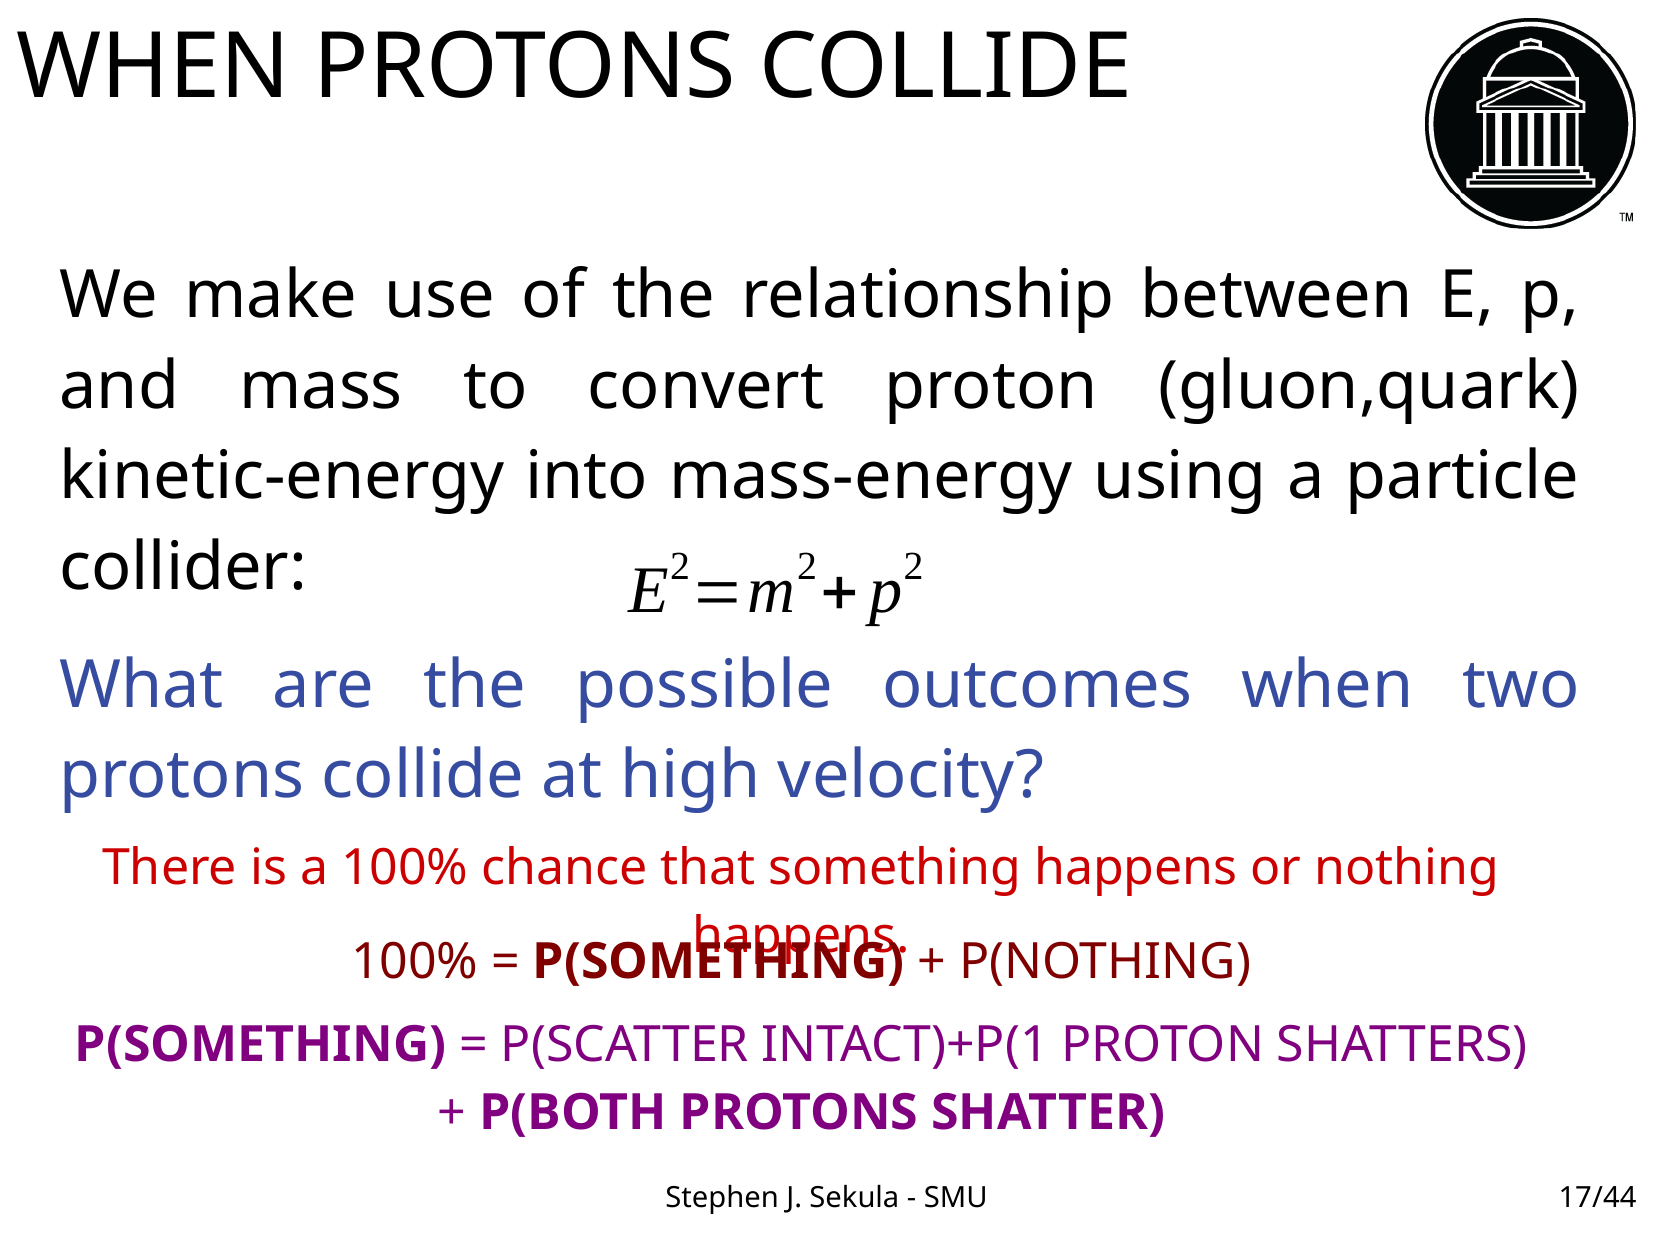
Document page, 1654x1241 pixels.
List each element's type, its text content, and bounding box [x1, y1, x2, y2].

text_box We make use of the relationship between E, p, and mass to convert proton (gluon,quark) kinetic-energy into mass-energy using a particle collider: [44, 238, 1597, 511]
text_box There is a 100% chance that something happens or nothing happens. [39, 823, 1563, 903]
title WHEN PROTONS COLLIDE [16, 0, 1415, 257]
text_box P(SOMETHING) = P(SCATTER INTACT)+P(1 PROTON SHATTERS) + P(BOTH PROTONS SHATTER) [39, 1000, 1563, 1145]
picture [1425, 18, 1636, 229]
chart [617, 544, 930, 628]
text_box What are the possible outcomes when two protons collide at high velocity? [44, 628, 1597, 815]
text_box 100% = P(SOMETHING) + P(NOTHING) [39, 918, 1563, 998]
